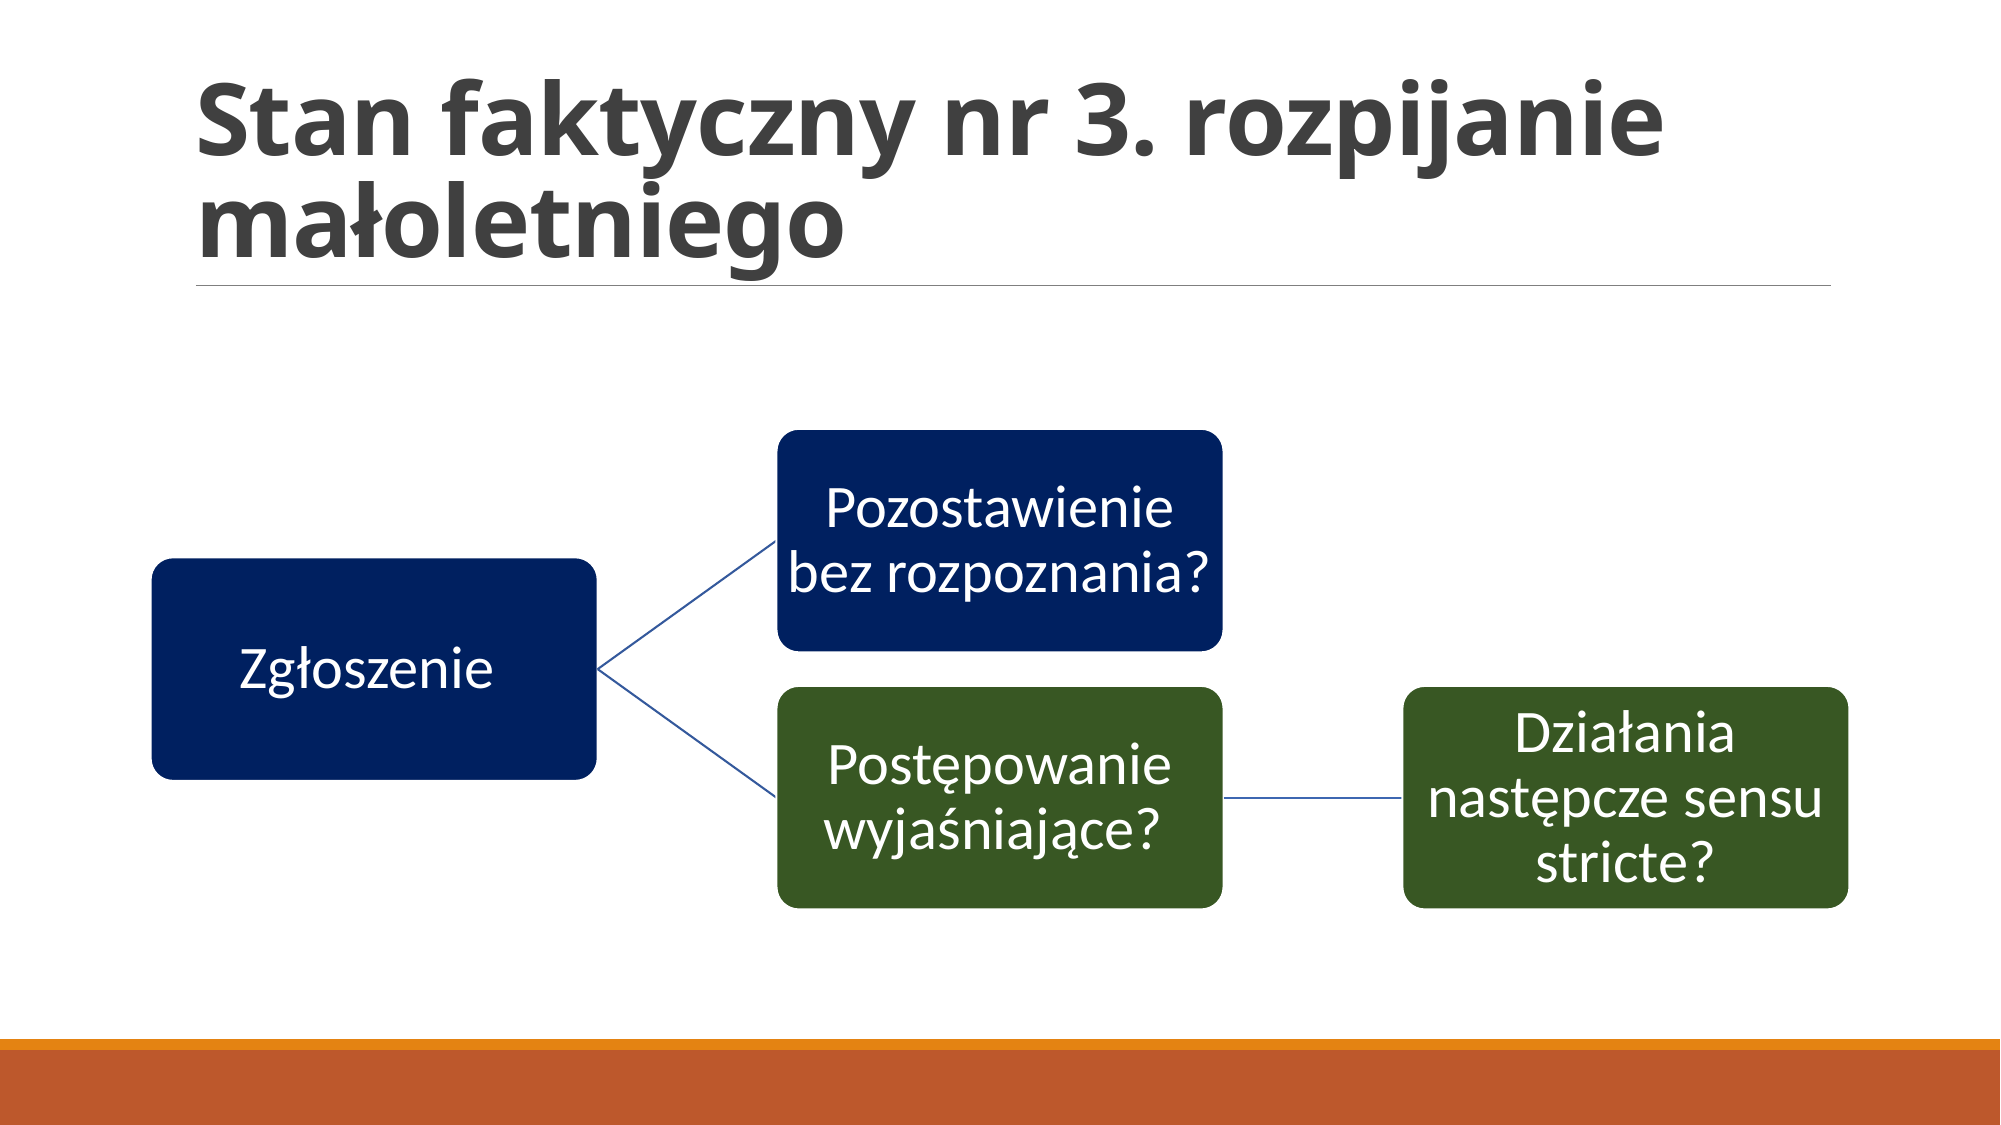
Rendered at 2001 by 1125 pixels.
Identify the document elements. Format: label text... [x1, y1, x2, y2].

title Stan faktyczny nr 3. rozpijanie małoletniego [180, 47, 1831, 286]
text_box Postępowanie wyjaśniające? [776, 685, 1224, 910]
text_box Pozostawienie bez rozpoznania? [776, 428, 1224, 653]
text_box Działania następcze sensu stricte? [1402, 685, 1850, 910]
text_box Zgłoszenie [150, 557, 598, 781]
